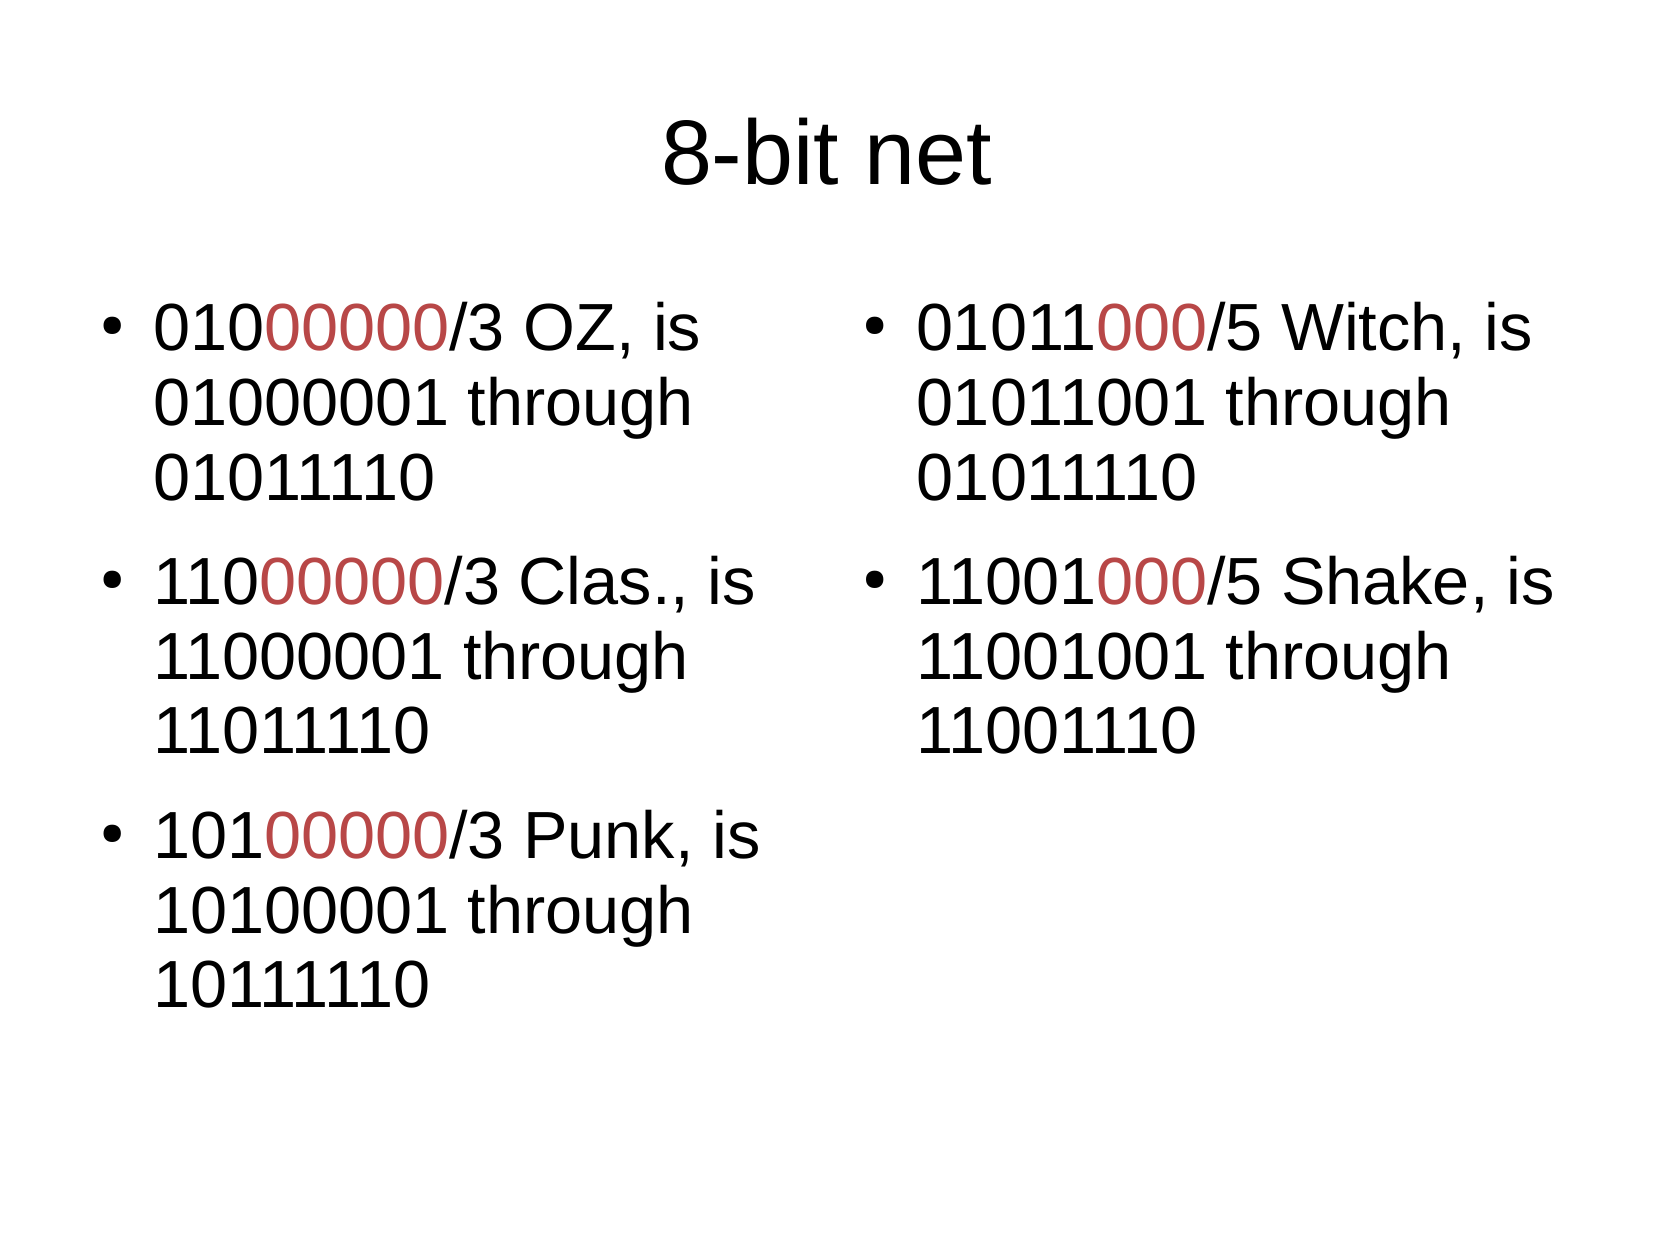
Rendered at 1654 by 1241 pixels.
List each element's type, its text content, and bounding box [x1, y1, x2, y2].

list 01011000/5 Witch, is 01011001 through 01011110 11001000/5 Shake, is 11001001 through 11001110 [845, 290, 1572, 1094]
title 8-bit net [82, 49, 1571, 257]
list 01000000/3 OZ, is 01000001 through 01011110 11000000/3 Clas., is 11000001 through 11011110 10100000/3 Punk, is 10100001 through 10111110 [82, 290, 809, 1094]
